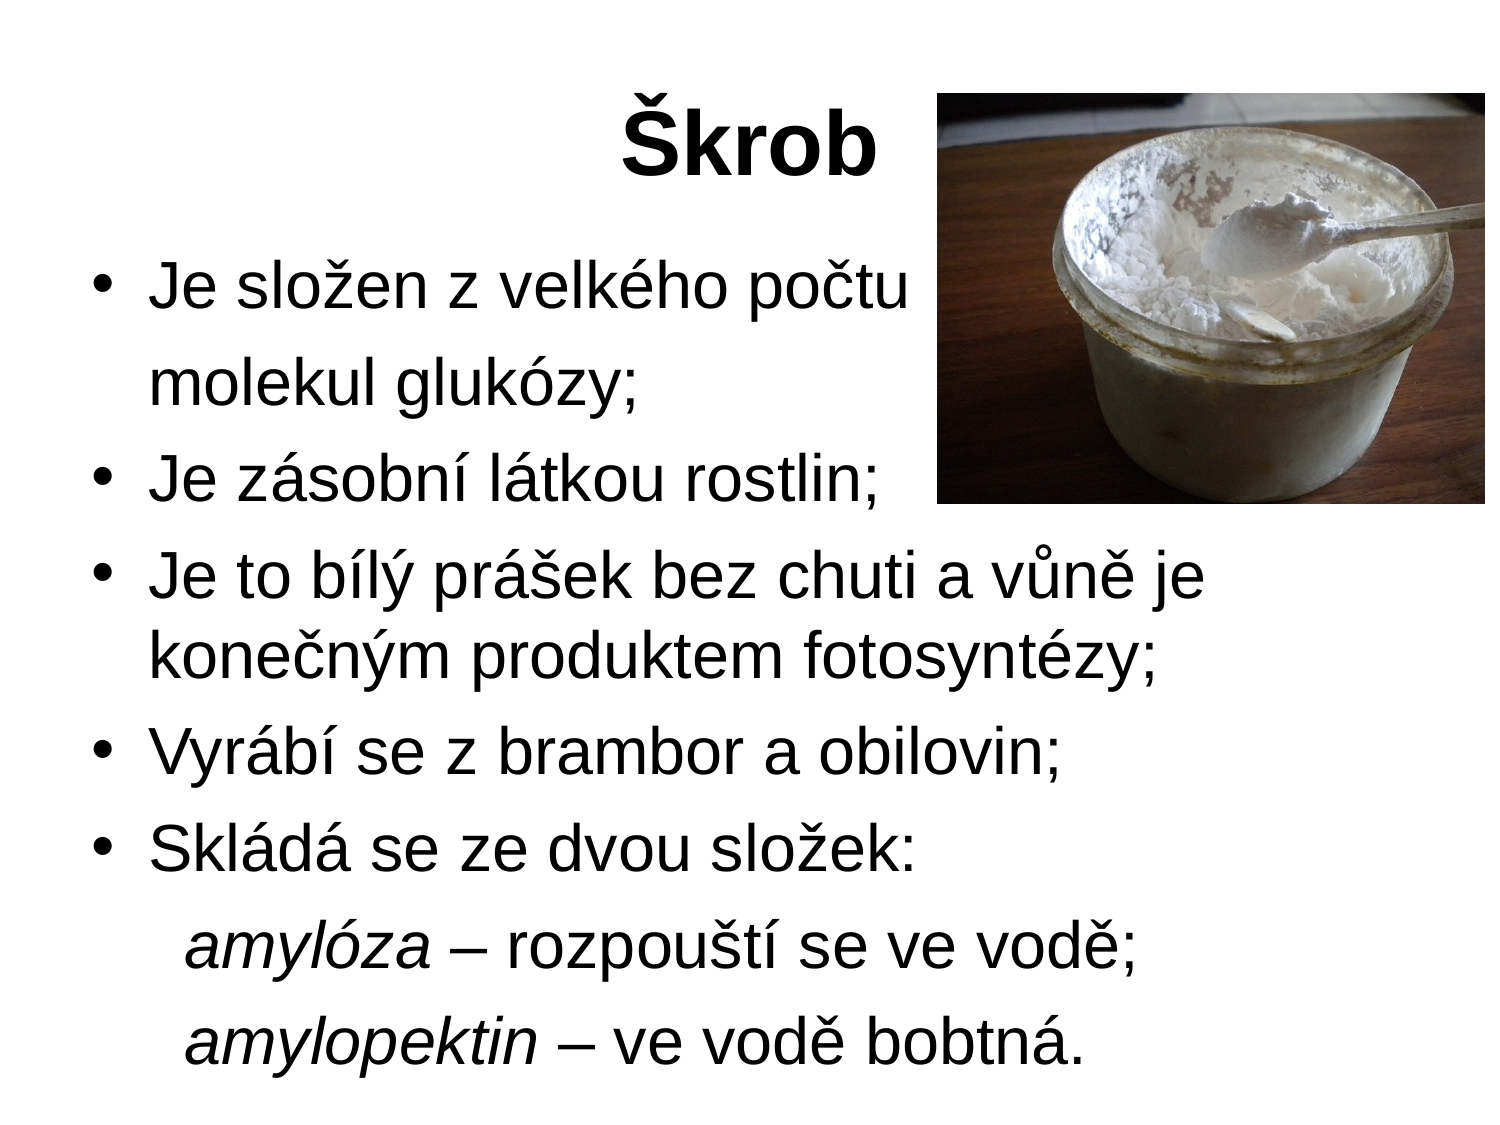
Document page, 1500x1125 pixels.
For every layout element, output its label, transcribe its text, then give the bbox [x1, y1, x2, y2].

title Škrob [75, 45, 1426, 233]
list Je složen z velkého počtu molekul glukózy; Je zásobní látkou rostlin; Je to bílý prášek bez chuti a vůně je konečným produktem fotosyntézy; Vyrábí se z brambor a obilovin; Skládá se ze dvou složek: amylóza – rozpouští se ve vodě; amylopektin – ve vodě bobtná. [76, 234, 1427, 1086]
picture [937, 93, 1485, 504]
